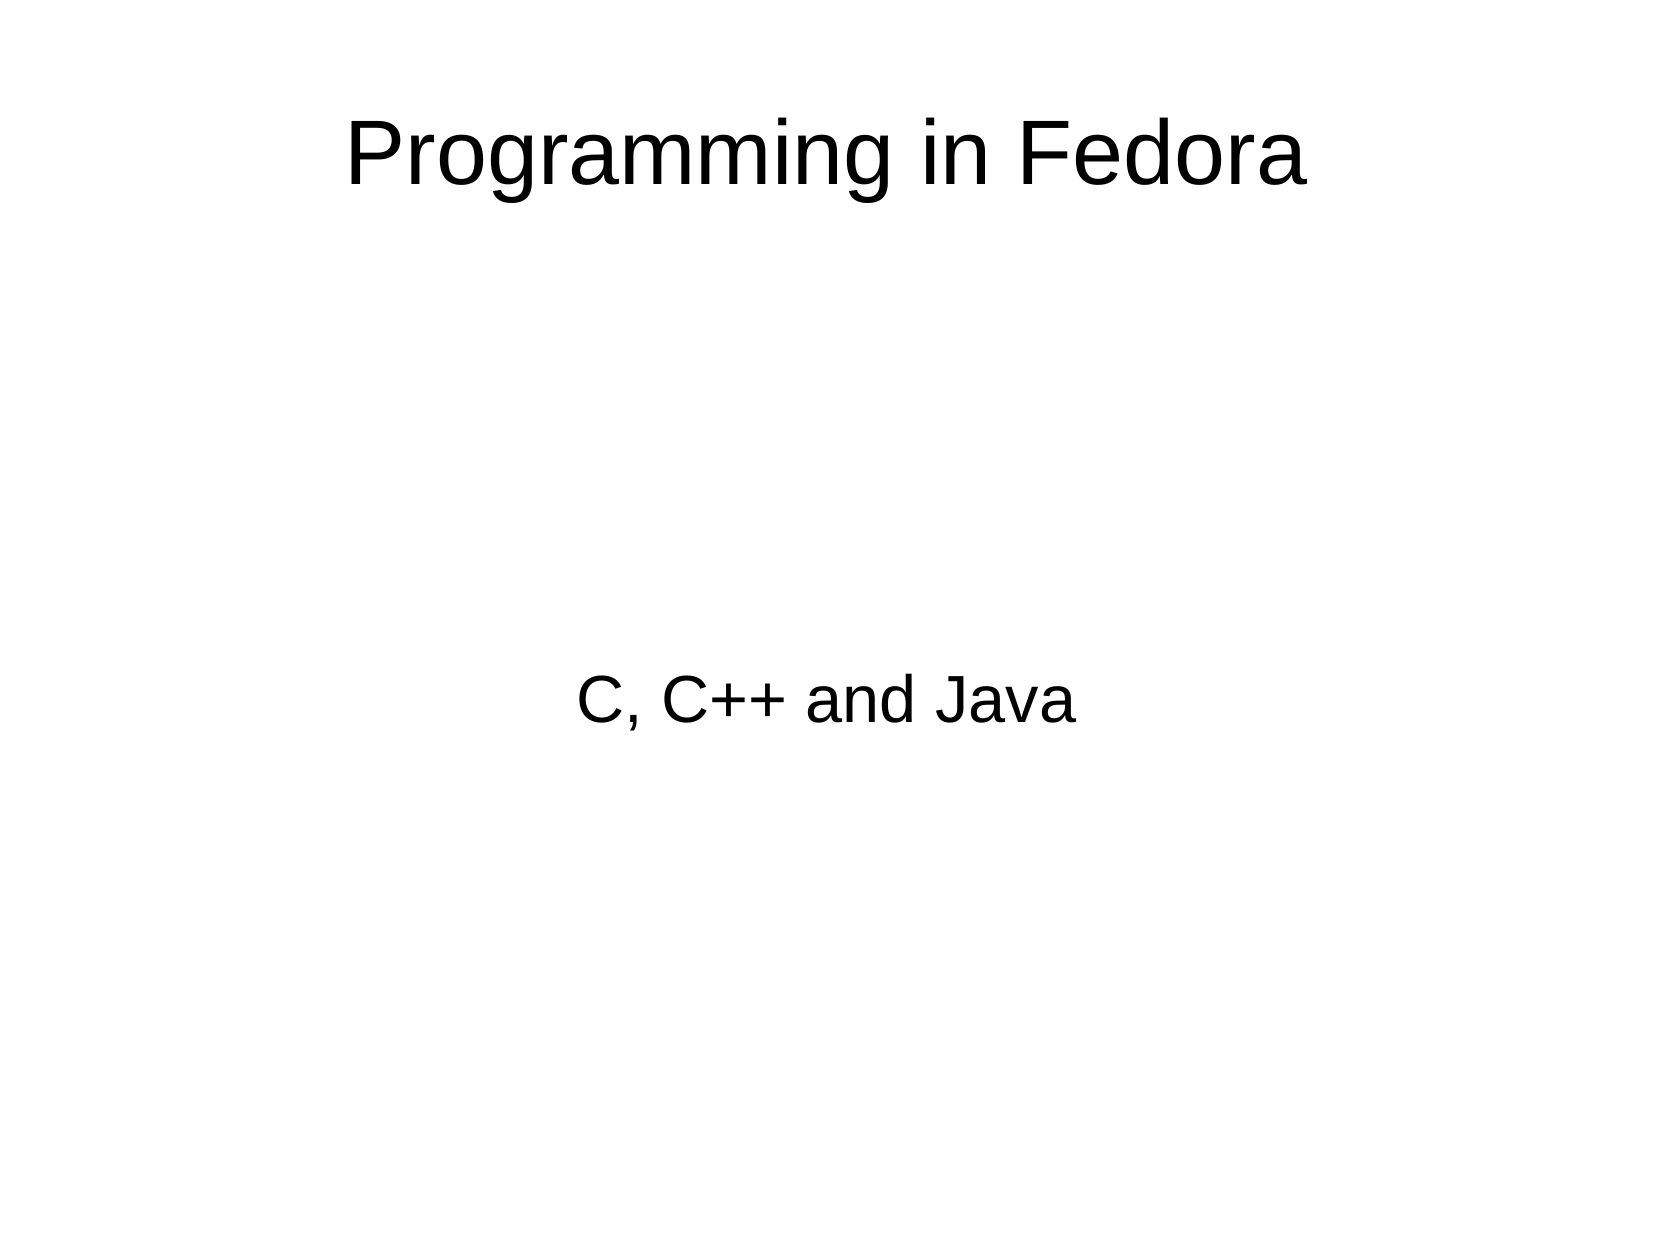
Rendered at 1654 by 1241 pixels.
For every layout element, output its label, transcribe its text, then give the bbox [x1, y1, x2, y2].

subtitle C, C++ and Java [82, 297, 1571, 1102]
title Programming in Fedora [82, 56, 1571, 250]
